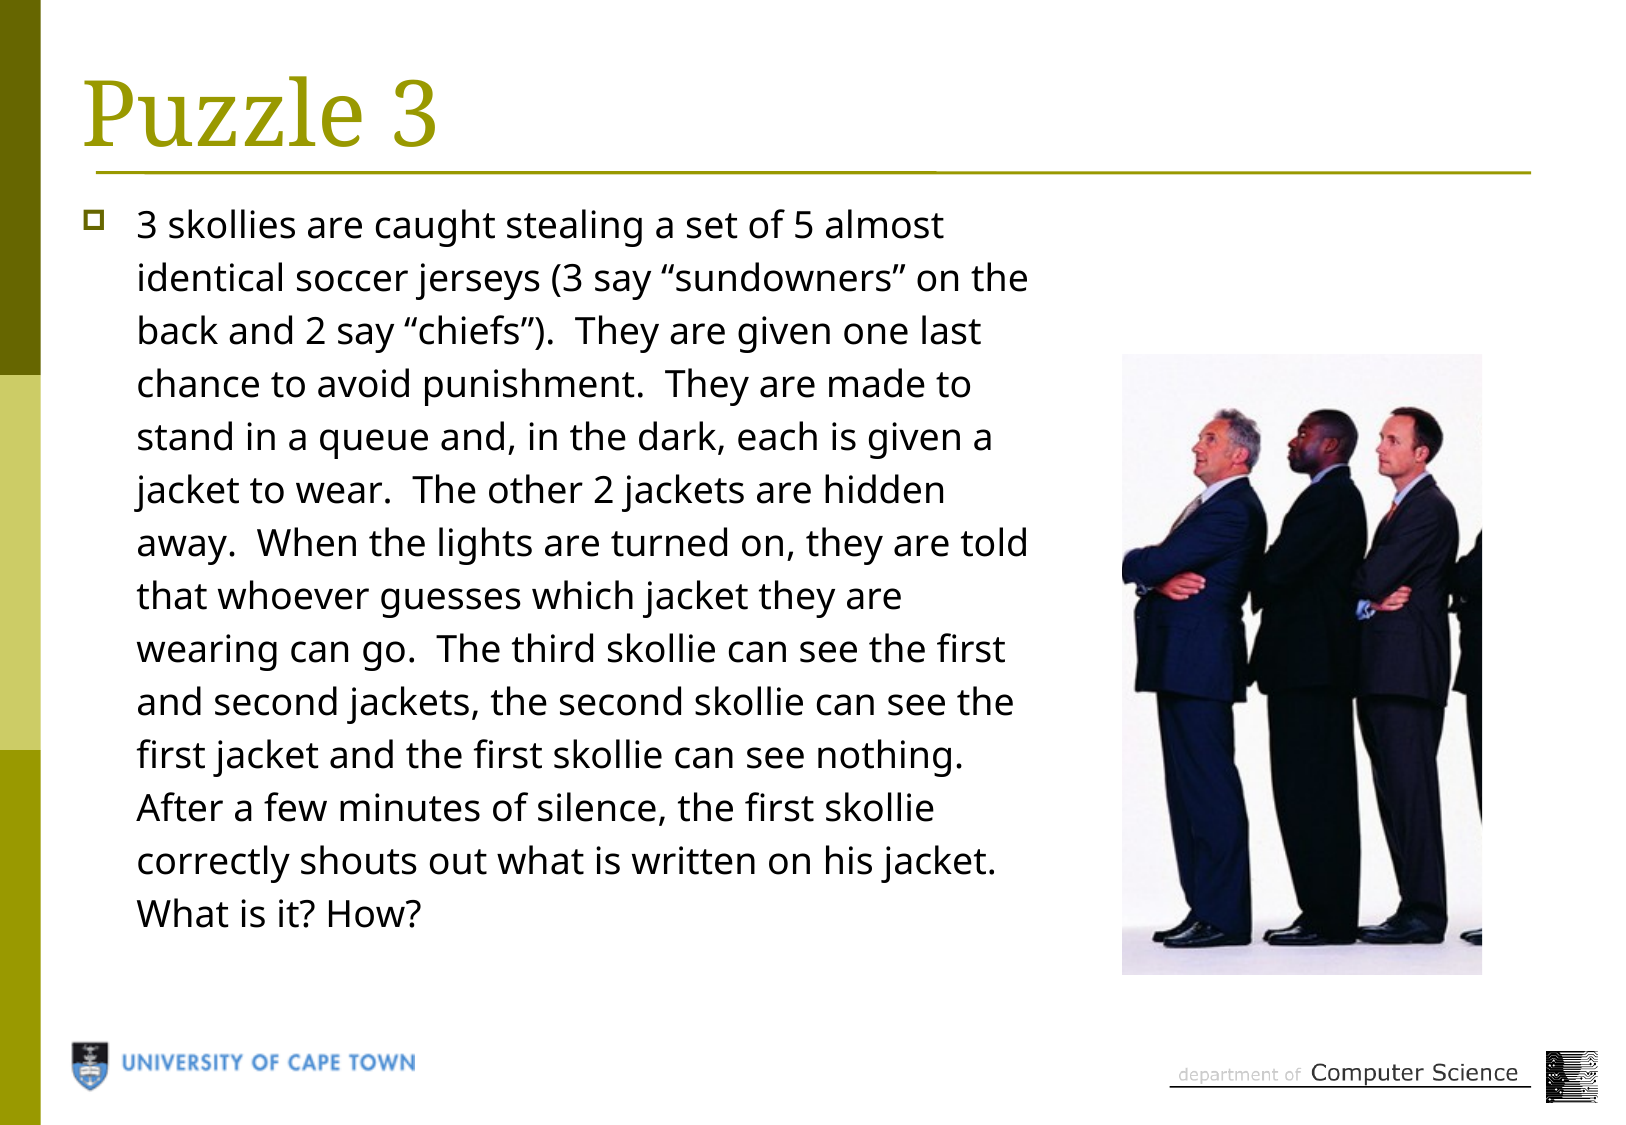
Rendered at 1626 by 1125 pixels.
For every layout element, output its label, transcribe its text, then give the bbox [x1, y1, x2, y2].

picture [1546, 1051, 1598, 1103]
picture [61, 1024, 415, 1103]
picture [1169, 1043, 1532, 1091]
list 3 skollies are caught stealing a set of 5 almost identical soccer jerseys (3 say “sundowners” on the back and 2 say “chiefs”). They are given one last chance to avoid punishment. They are made to stand in a queue and, in the dark, each is given a jacket to wear. The other 2 jackets are hidden away. When the lights are turned on, they are told that whoever guesses which jacket they are wearing can go. The third skollie can see the first and second jackets, the second skollie can see the first jacket and the first skollie can see nothing. After a few minutes of silence, the first skollie correctly shouts out what is written on his jacket. What is it? How? [81, 196, 1034, 1016]
title Puzzle 3 [81, 59, 1543, 172]
picture [1122, 354, 1483, 975]
